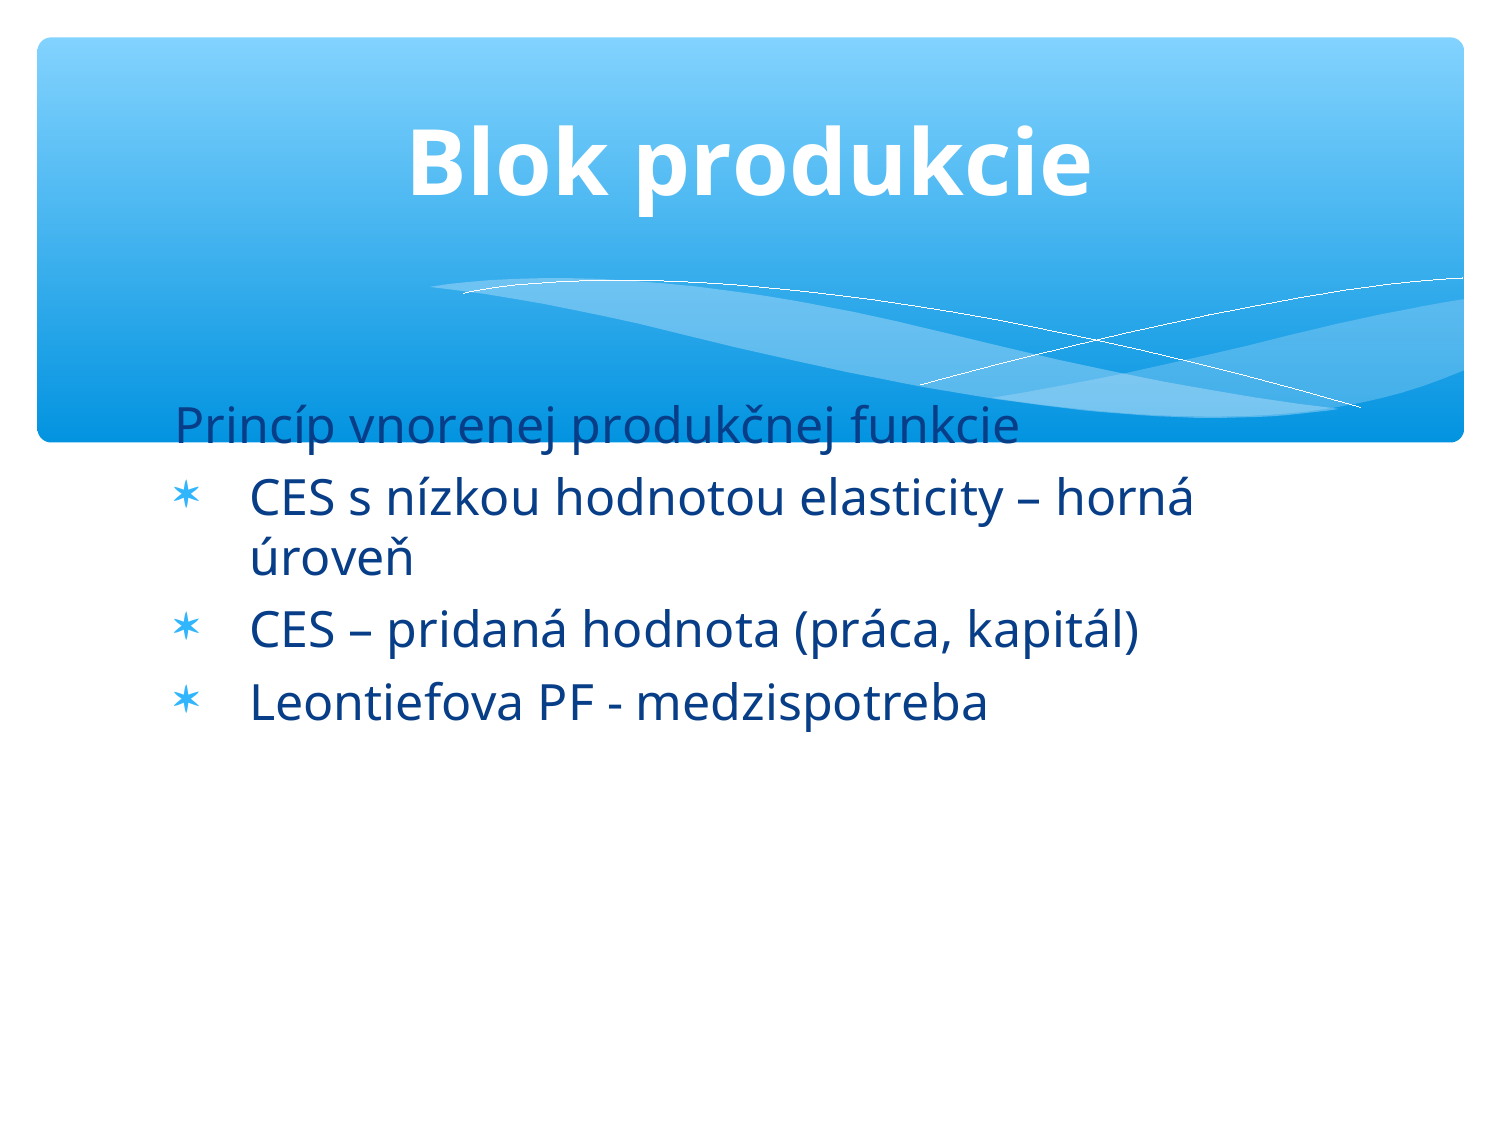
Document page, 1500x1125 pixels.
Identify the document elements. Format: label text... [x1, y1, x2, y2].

title Blok produkcie [75, 55, 1426, 262]
text_box Princíp vnorenej produkčnej funkcie CES s nízkou hodnotou elasticity – horná úroveň CES – pridaná hodnota (práca, kapitál) Leontiefova PF - medzispotreba [159, 385, 1375, 952]
